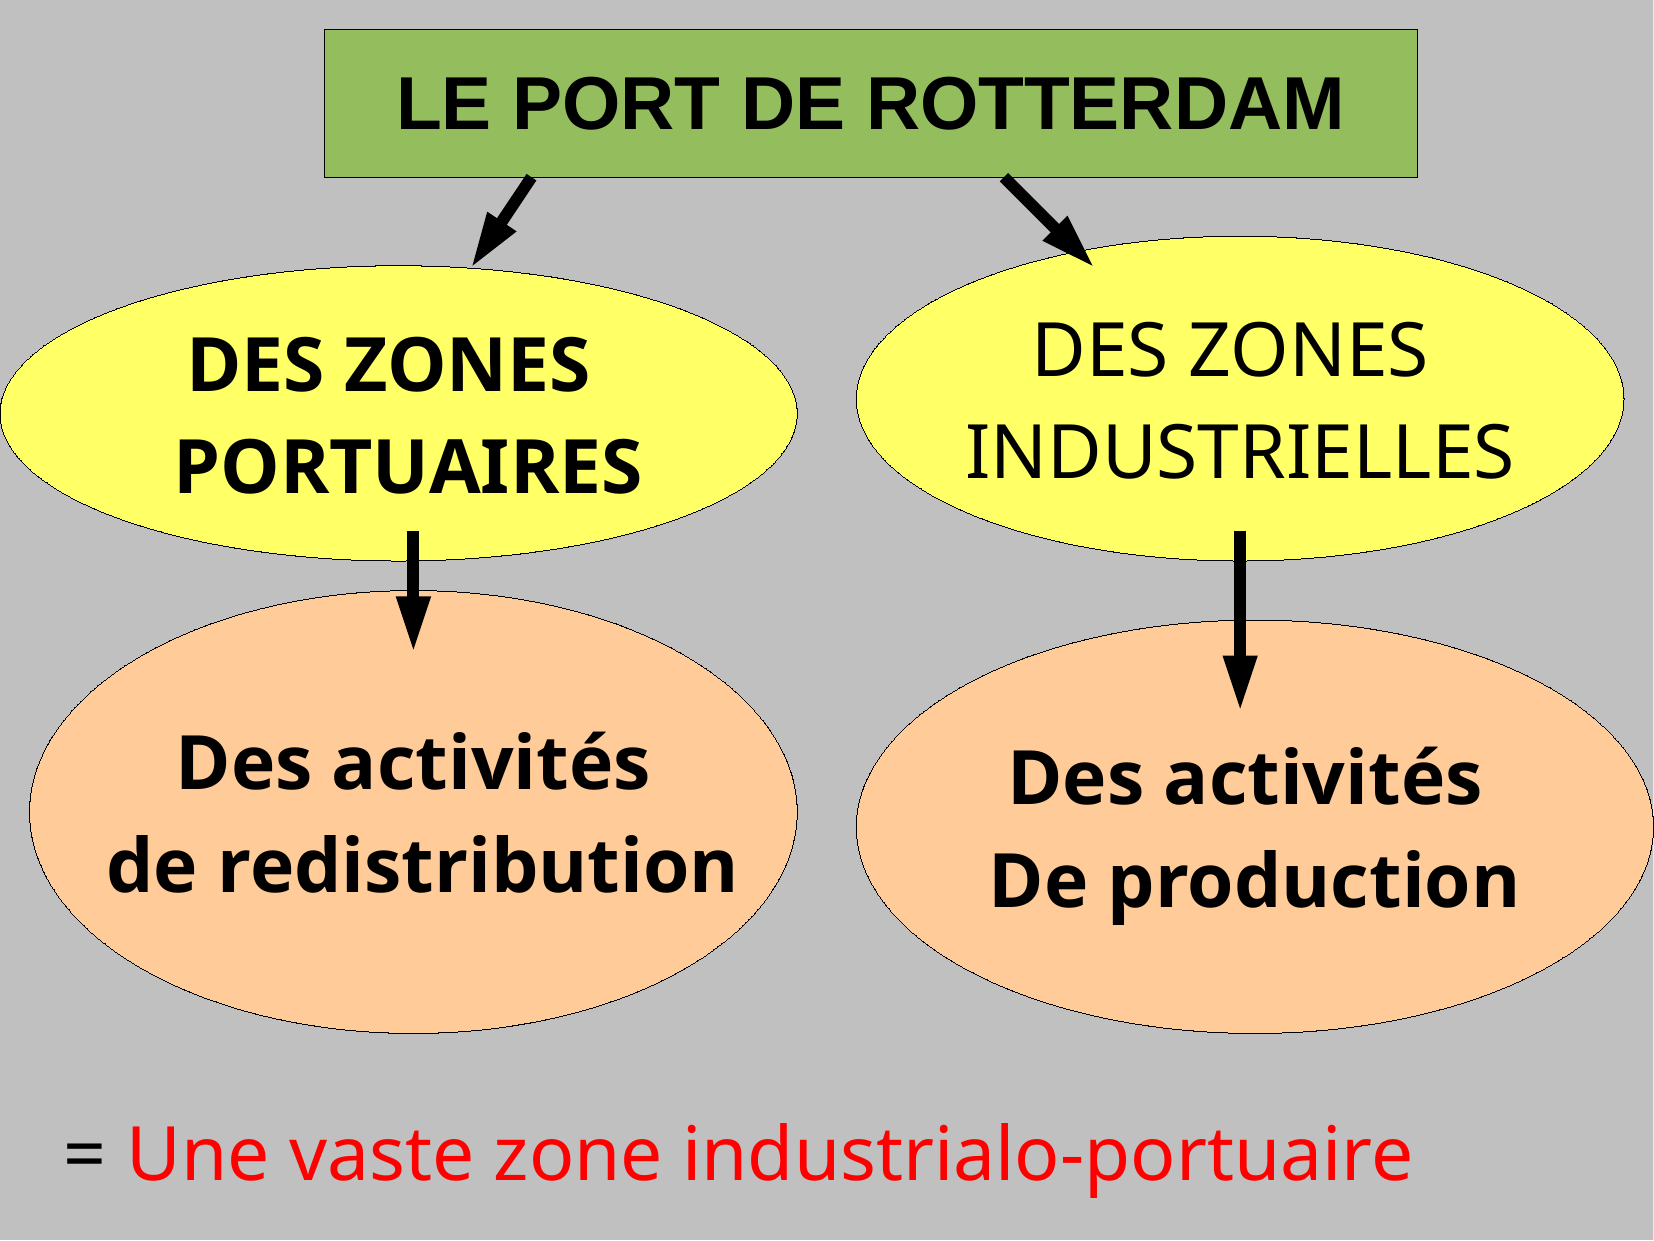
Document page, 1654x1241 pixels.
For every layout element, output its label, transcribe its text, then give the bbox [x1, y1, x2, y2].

text_box Des activités de redistribution [29, 590, 798, 1034]
text_box Des activités De production [856, 620, 1654, 1034]
text_box DES ZONES PORTUAIRES [0, 265, 798, 562]
text_box LE PORT DE ROTTERDAM [324, 29, 1418, 178]
text_box DES ZONES INDUSTRIELLES [856, 236, 1625, 562]
text_box = Une vaste zone industrialo-portuaire [29, 1092, 1654, 1214]
